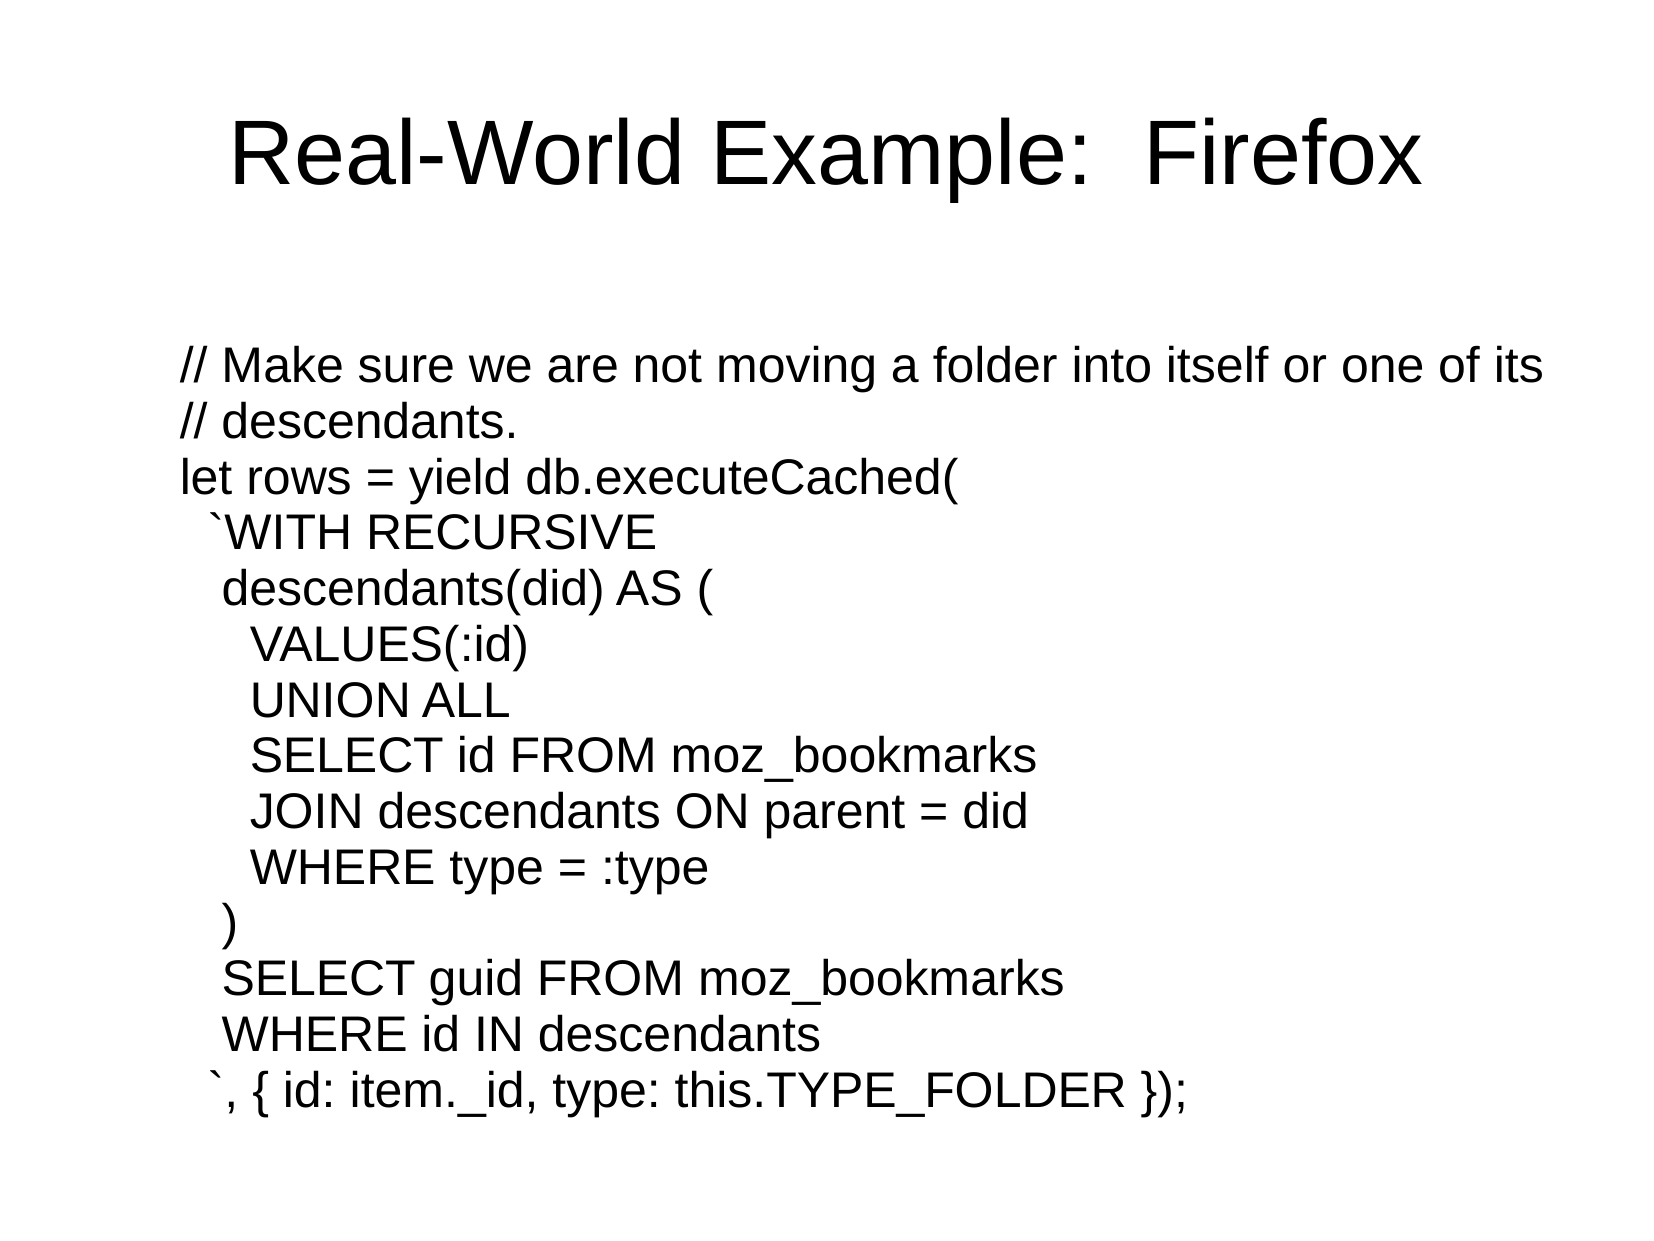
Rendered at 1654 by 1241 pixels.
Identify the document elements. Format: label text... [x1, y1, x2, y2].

text_box // Make sure we are not moving a folder into itself or one of its // descendants. let rows = yield db.executeCached( `WITH RECURSIVE descendants(did) AS ( VALUES(:id) UNION ALL SELECT id FROM moz_bookmarks JOIN descendants ON parent = did WHERE type = :type ) SELECT guid FROM moz_bookmarks WHERE id IN descendants `, { id: item._id, type: this.TYPE_FOLDER }); [165, 330, 1561, 1133]
title Real-World Example: Firefox [82, 49, 1571, 257]
